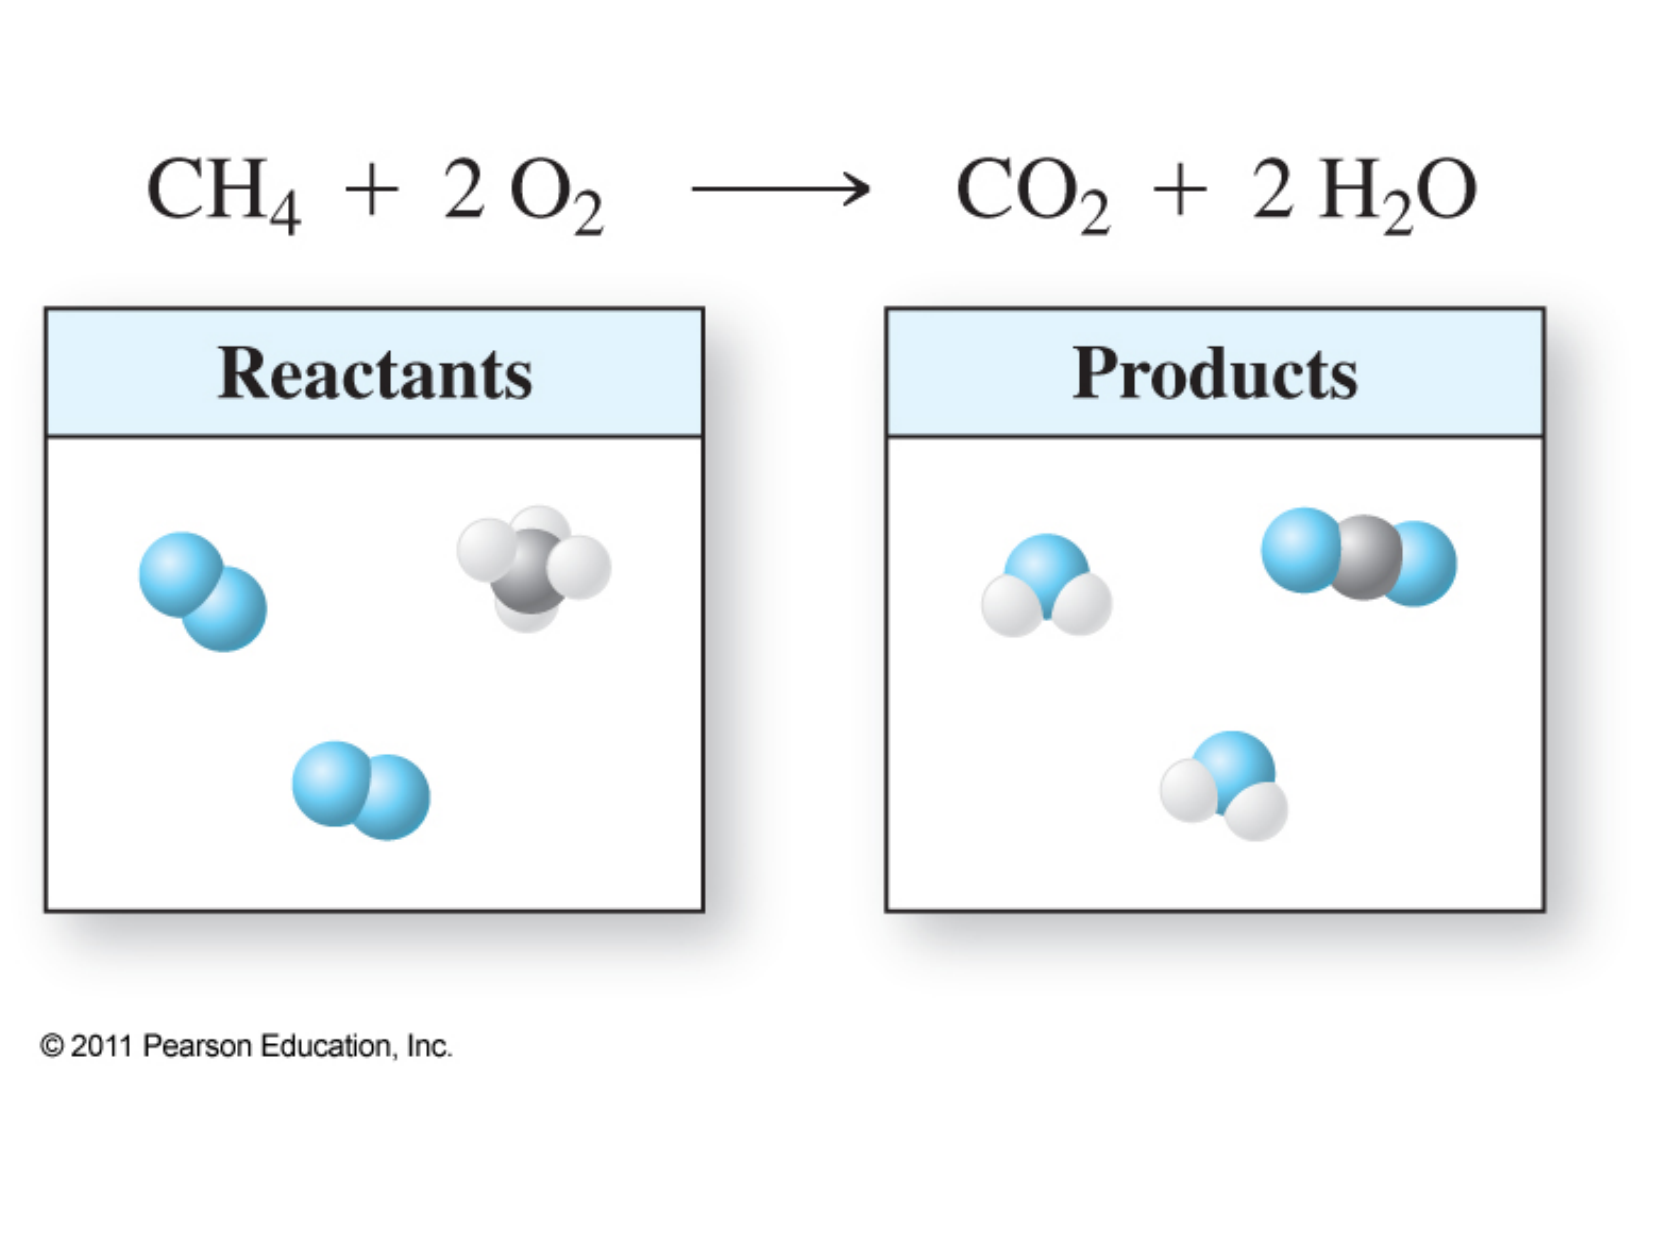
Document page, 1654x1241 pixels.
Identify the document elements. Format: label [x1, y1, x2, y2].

picture [0, 113, 1654, 1128]
